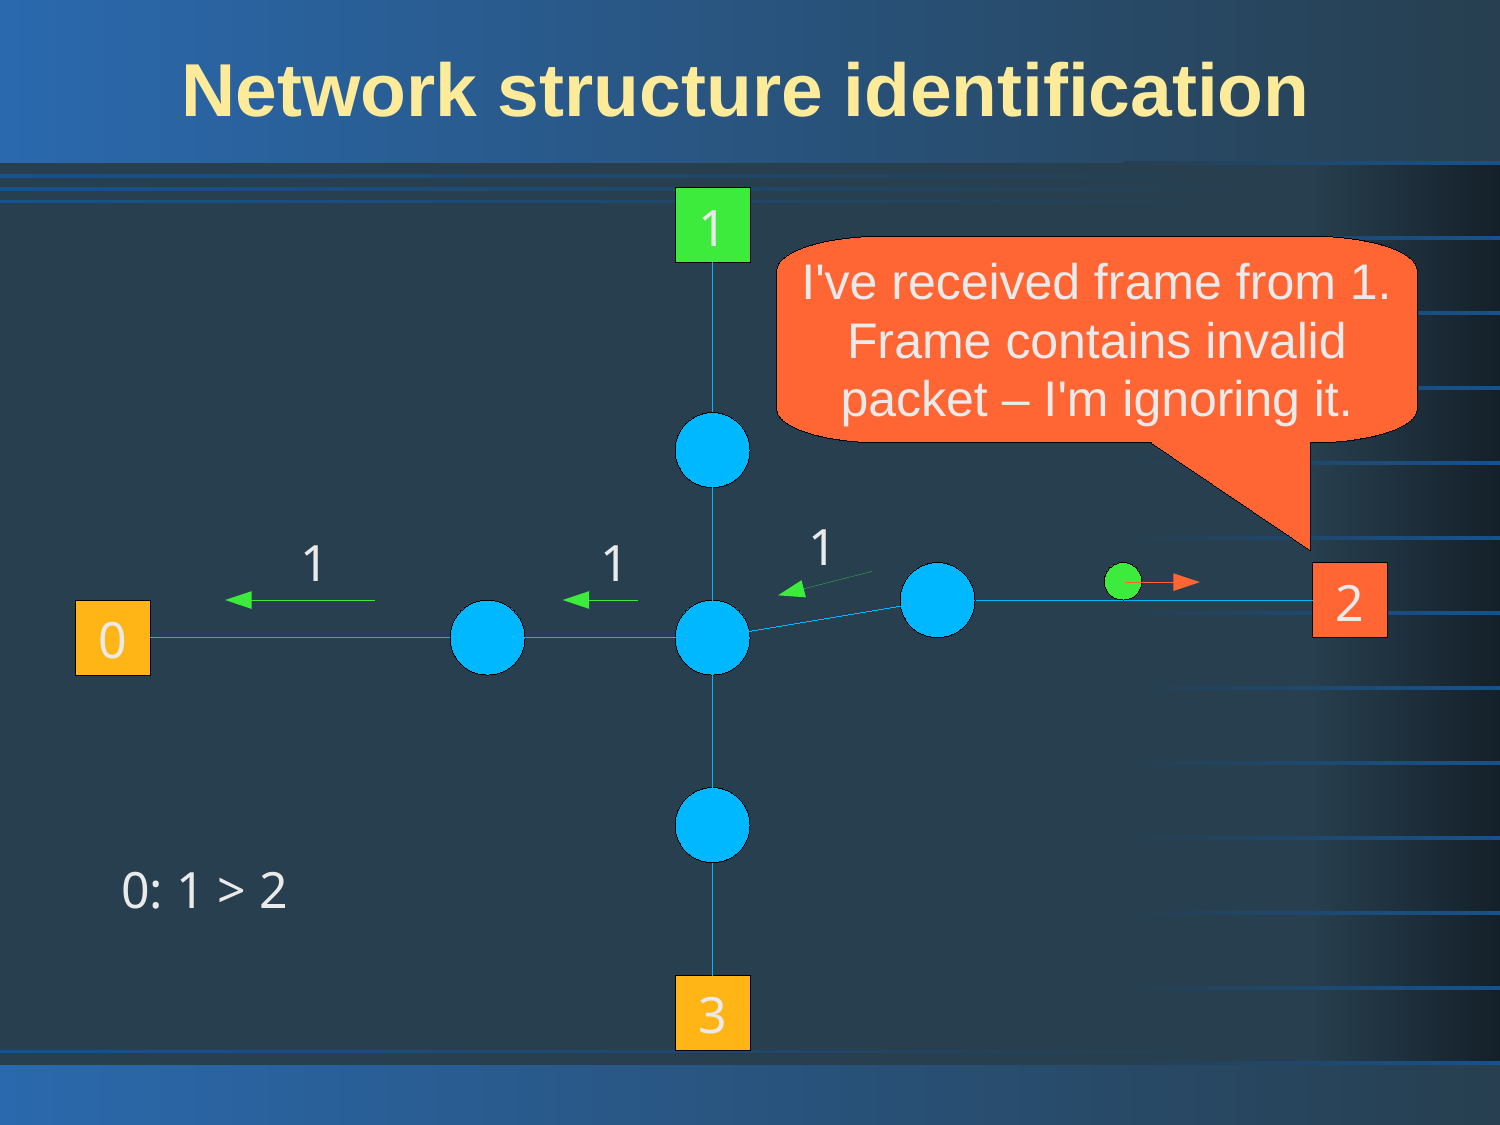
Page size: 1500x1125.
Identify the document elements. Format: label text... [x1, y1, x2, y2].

text_box [450, 600, 526, 676]
text_box [1104, 562, 1142, 601]
text_box 0: 1 > 2 [121, 851, 317, 922]
text_box 2 [1312, 562, 1388, 638]
text_box 1 [808, 508, 847, 580]
text_box 1 [600, 525, 633, 596]
text_box [675, 412, 751, 488]
text_box I've received frame from 1. Frame contains invalid packet – I'm ignoring it. [776, 236, 1418, 551]
text_box [675, 787, 751, 863]
text_box [900, 562, 976, 638]
text_box [675, 600, 751, 676]
text_box 1 [300, 525, 333, 596]
title Network structure identification [83, 24, 1409, 151]
text_box 0 [75, 600, 151, 676]
text_box 3 [675, 975, 751, 1051]
text_box 1 [675, 187, 751, 263]
